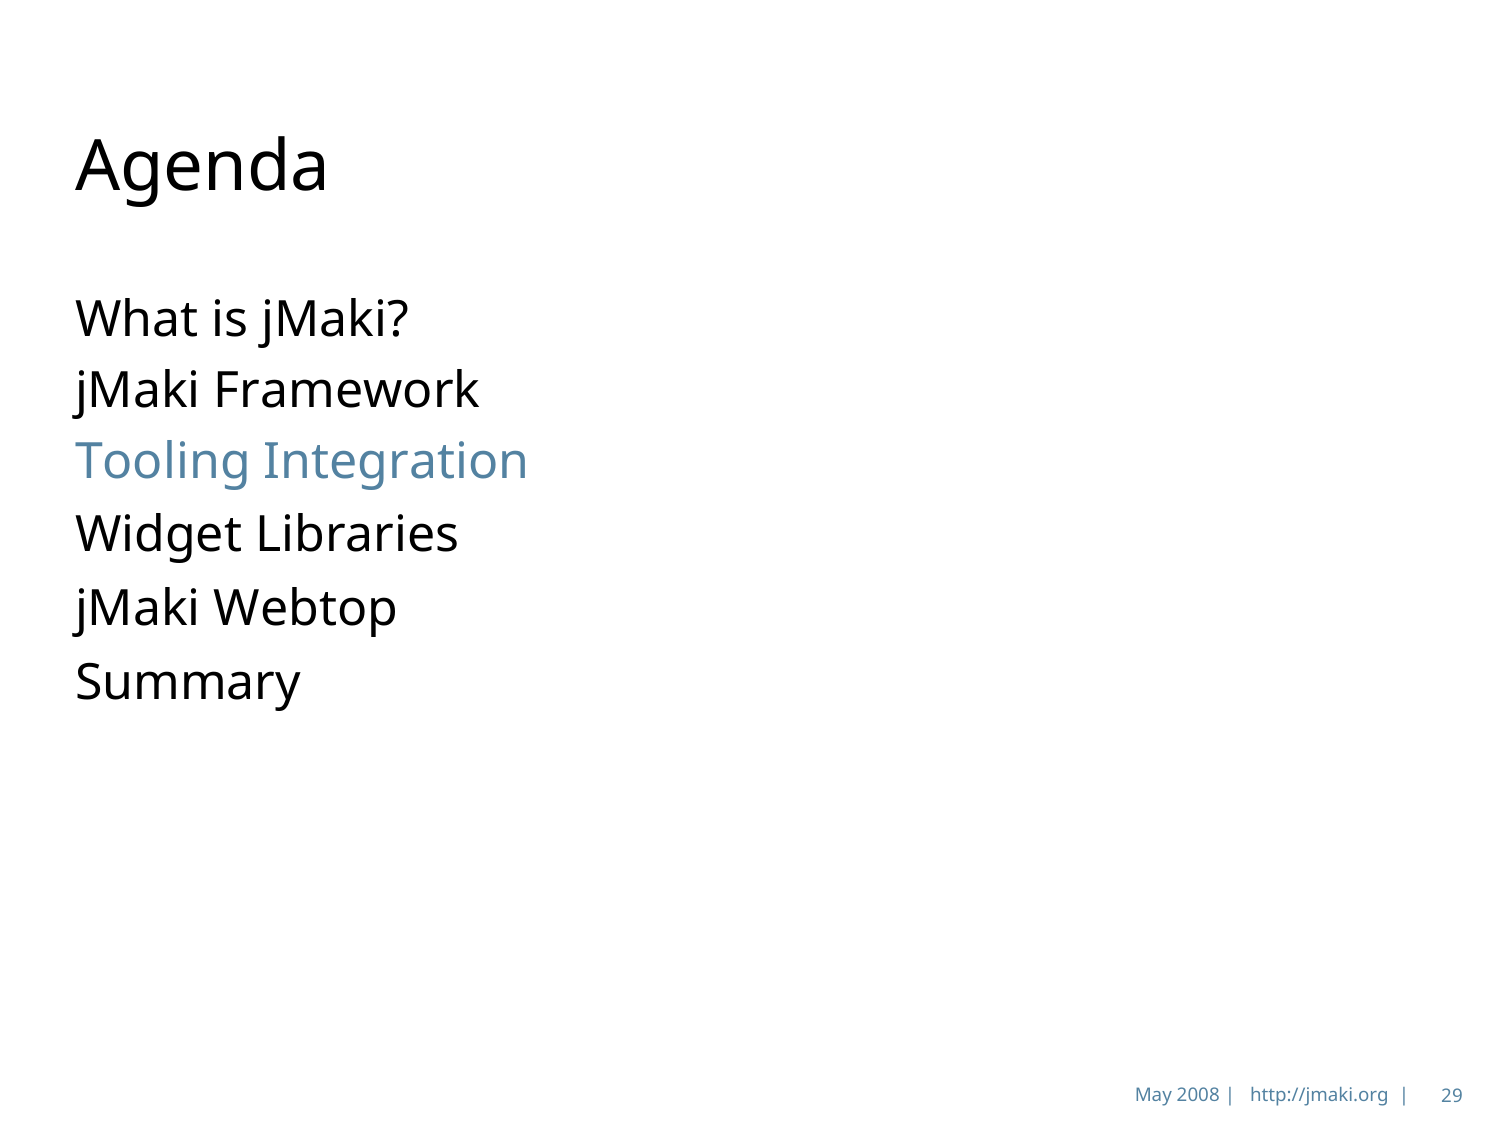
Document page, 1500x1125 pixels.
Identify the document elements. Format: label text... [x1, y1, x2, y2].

title Agenda [75, 124, 1426, 287]
list What is jMaki? jMaki Framework Tooling Integration Widget Libraries jMaki Webtop Summary [75, 287, 1426, 1005]
